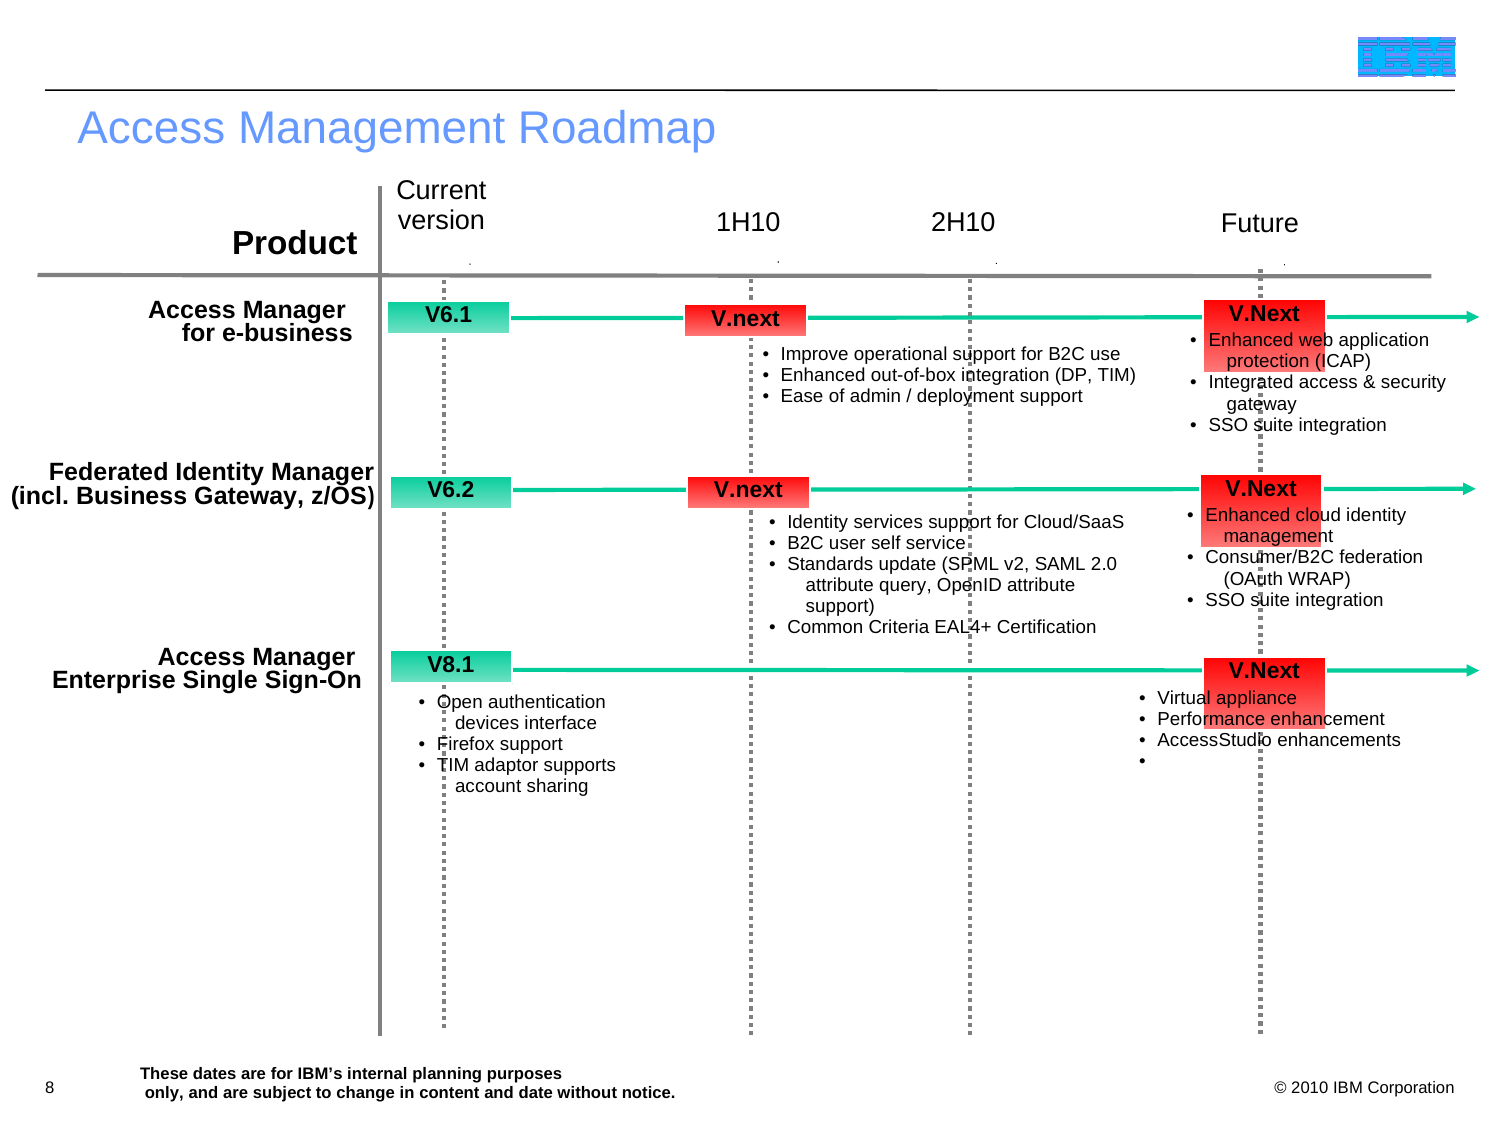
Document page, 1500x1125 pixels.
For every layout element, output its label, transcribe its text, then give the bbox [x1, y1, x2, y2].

text_box Access Manager Enterprise Single Sign-On [25, 646, 378, 669]
title Access Management Roadmap [62, 24, 1464, 161]
text_box Current version [367, 167, 515, 243]
text_box Access Manager for e-business [0, 299, 369, 328]
text_box Improve operational support for B2C use Enhanced out-of-box integration (DP, TIM) Ease of admin / deployment support [747, 335, 1160, 422]
text_box V8.1 [389, 650, 513, 684]
text_box V.Next [1202, 299, 1326, 322]
text_box 2H10 [916, 199, 1011, 246]
text_box V.Next [1202, 656, 1326, 679]
text_box V.next [684, 304, 807, 338]
text_box Enhanced cloud identity management Consumer/B2C federation (OAuth WRAP) SSO suite integration [1172, 497, 1497, 630]
text_box These dates are for IBM’s internal planning purposes only, and are subject to change in content and date without notice. [125, 1057, 560, 1125]
text_box V6.1 [387, 300, 510, 334]
text_box Open authentication devices interface Firefox support TIM adaptor supports account sharing [403, 683, 686, 816]
text_box Enhanced web application protection (ICAP) Integrated access & security gateway SSO suite integration [1175, 322, 1500, 455]
text_box V.next [686, 475, 810, 509]
text_box Future [1205, 200, 1315, 247]
text_box 1H10 [701, 199, 796, 246]
text_box V6.2 [389, 475, 513, 509]
text_box V.Next [1199, 474, 1323, 497]
text_box Identity services support for Cloud/SaaS B2C user self service Standards update (SPML v2, SAML 2.0 attribute query, OpenID attribute support) Common Criteria EAL4+ Certification [754, 503, 1162, 636]
text_box Federated Identity Manager (incl. Business Gateway, z/OS) [0, 462, 390, 491]
text_box Product [20, 233, 373, 256]
text_box Virtual appliance Performance enhancement AccessStudio enhancements [1124, 679, 1500, 789]
